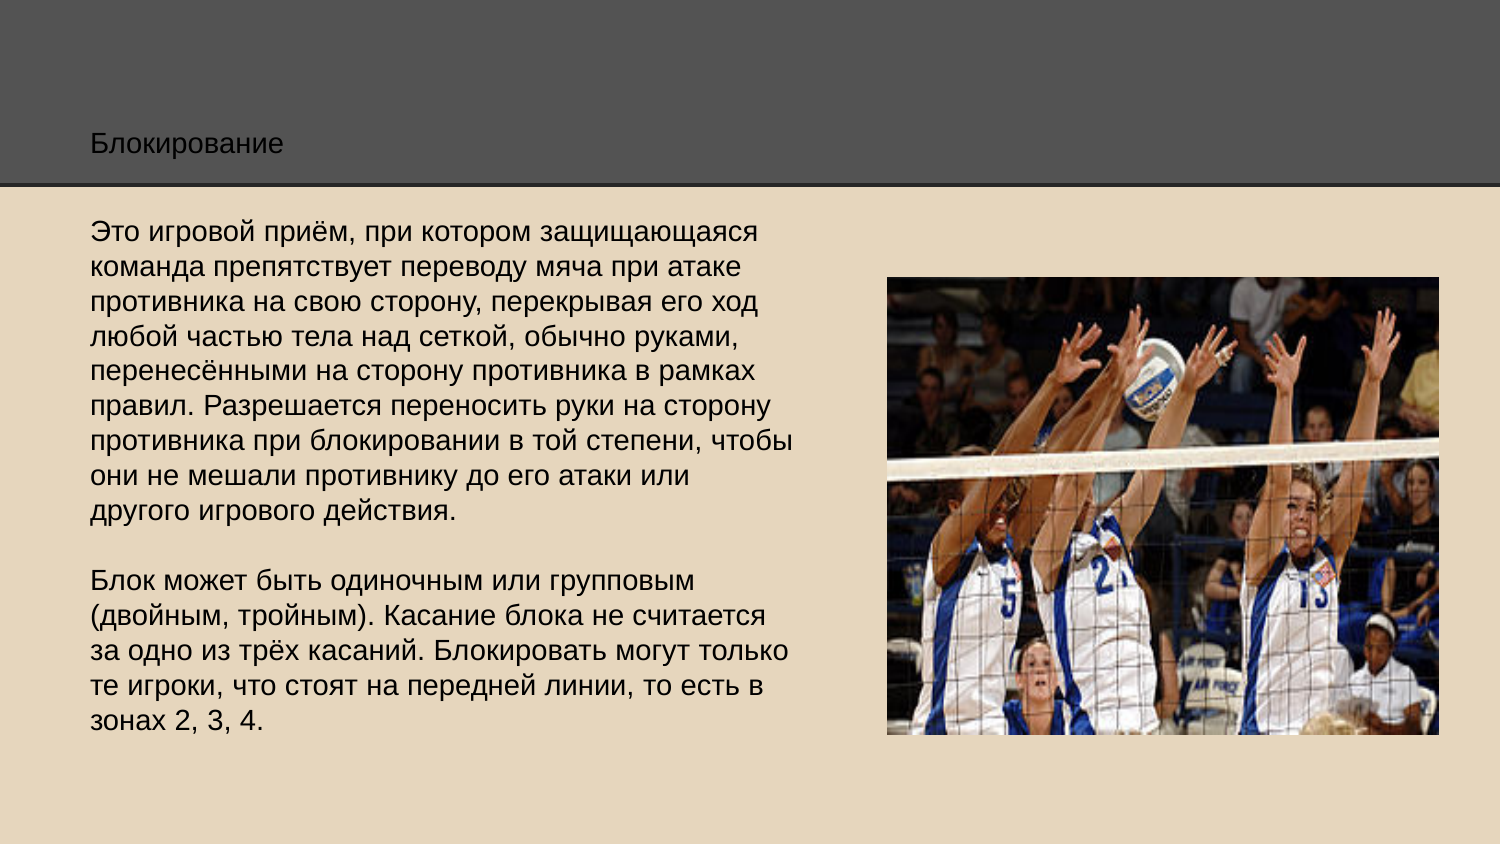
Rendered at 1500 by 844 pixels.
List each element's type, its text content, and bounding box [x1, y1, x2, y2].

picture [887, 277, 1439, 735]
list Это игровой приём, при котором защищающаяся команда препятствует переводу мяча при атаке противника на свою сторону, перекрывая его ход любой частью тела над сеткой, обычно руками, перенесёнными на сторону противника в рамках правил. Разрешается переносить руки на сторону противника при блокировании в той степени, чтобы они не мешали противнику до его атаки или другого игрового действия. Блок может быть одиночным или групповым (двойным, тройным). Касание блока не считается за одно из трёх касаний. Блокировать могут только те игроки, что стоят на передней линии, то есть в зонах 2, 3, 4. [75, 196, 810, 808]
title Блокирование [75, 33, 1425, 175]
